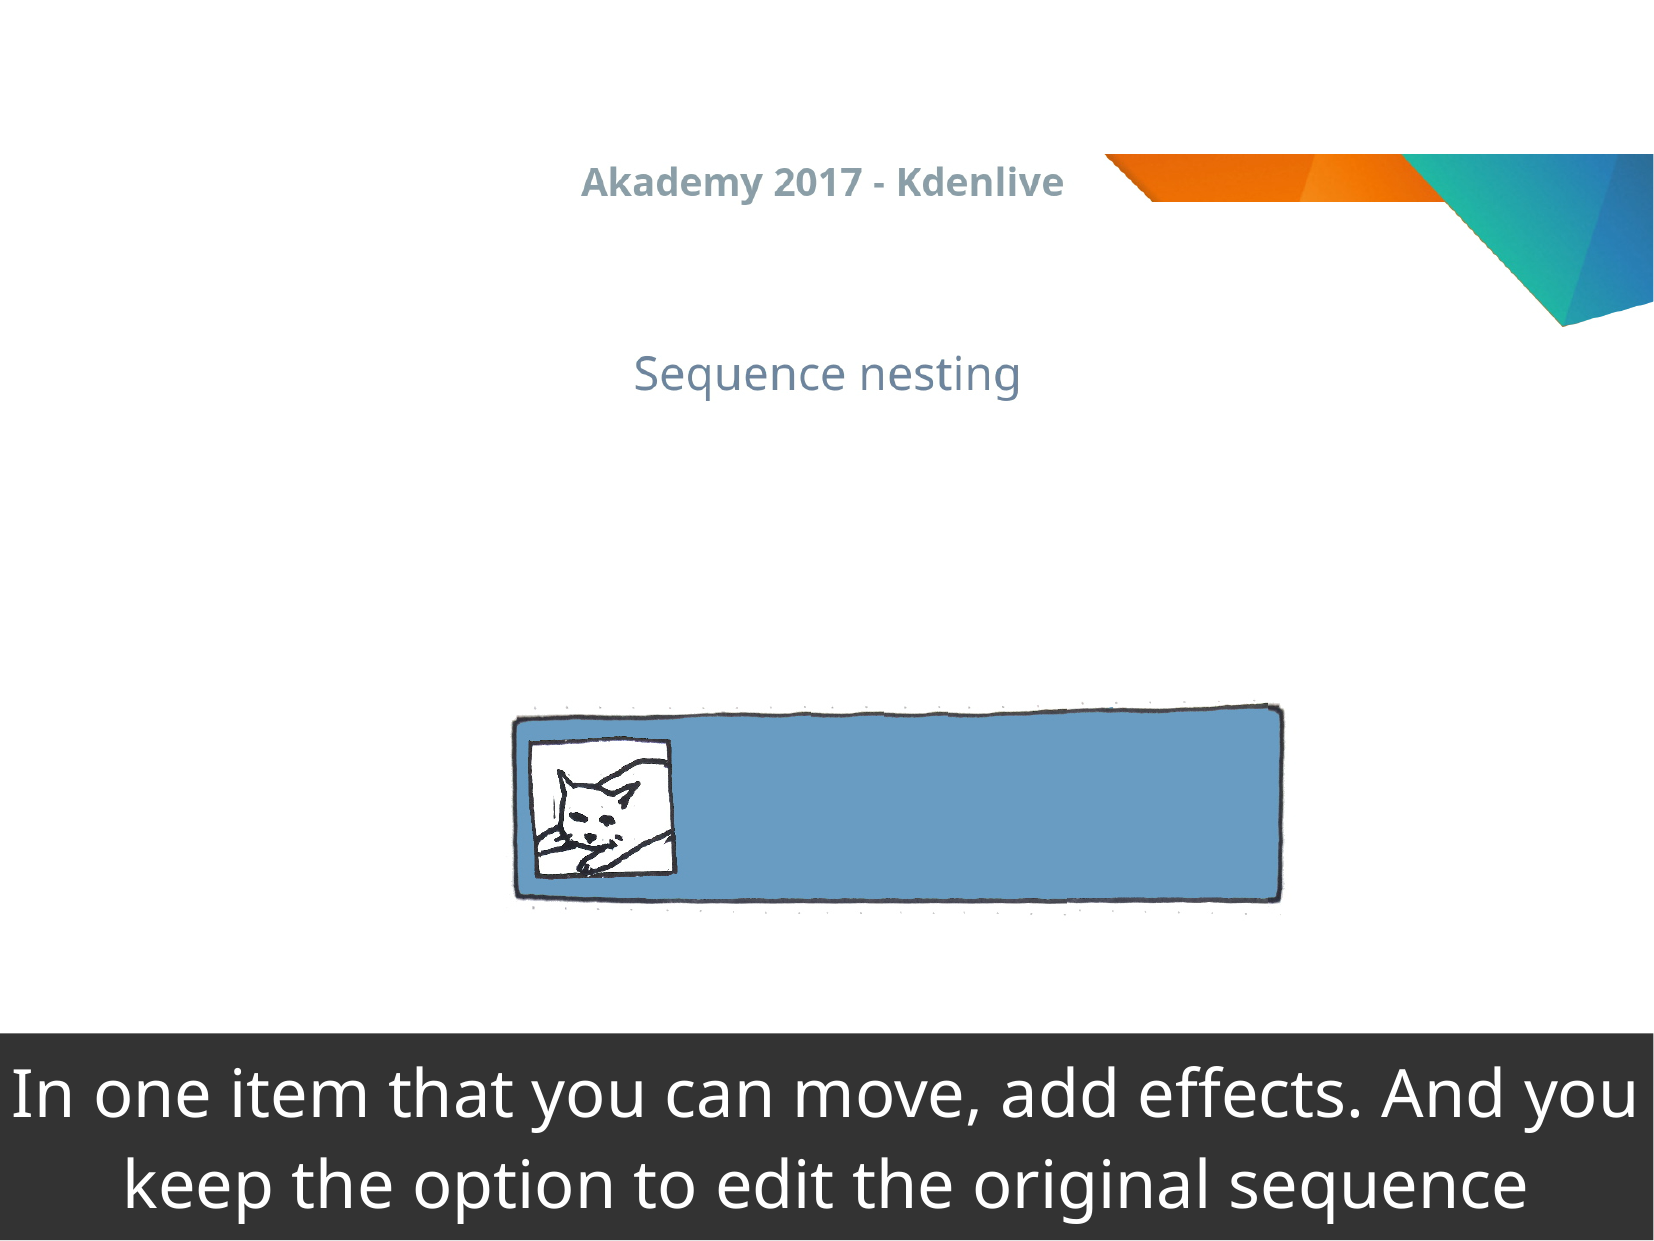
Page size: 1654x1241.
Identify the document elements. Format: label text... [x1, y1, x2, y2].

title In one item that you can move, add effects. And you keep the option to edit the original sequence [0, 1033, 1654, 1241]
picture [0, 154, 1654, 1033]
